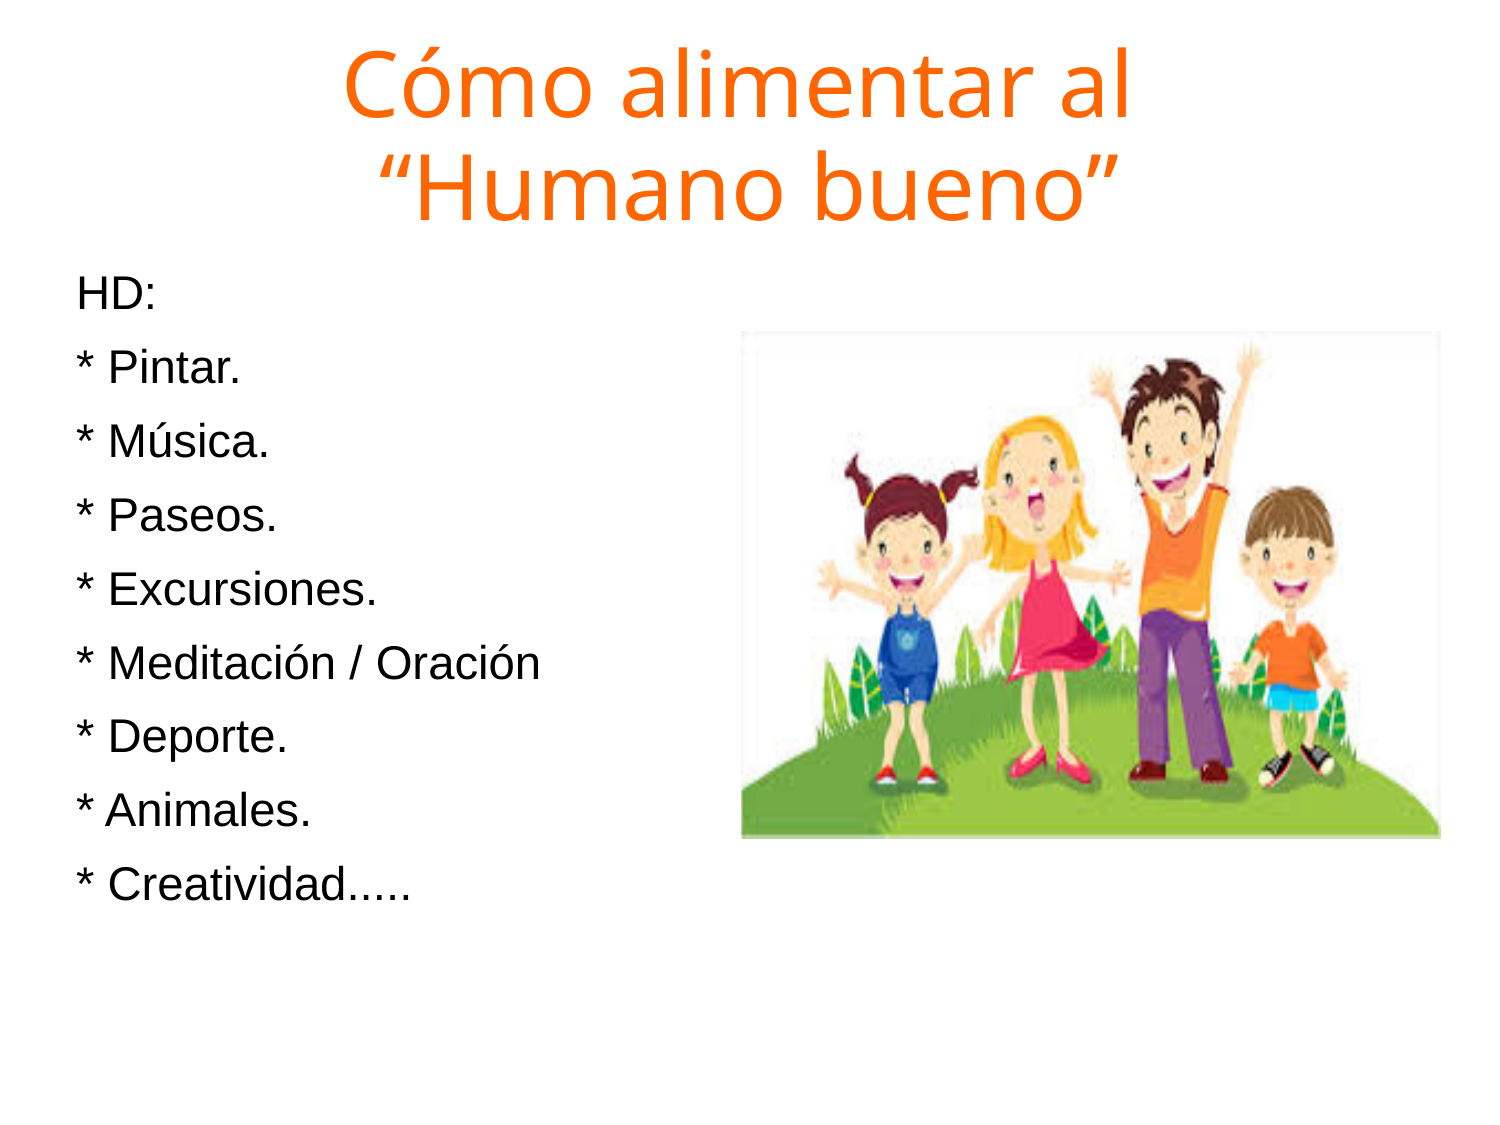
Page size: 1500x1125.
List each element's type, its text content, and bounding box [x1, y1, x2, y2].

title Cómo alimentar al “Humano bueno” [75, 36, 1425, 241]
picture [741, 331, 1441, 839]
list HD: * Pintar. * Música. * Paseos. * Excursiones. * Meditación / Oración * Deporte. * Animales. * Creatividad..... [75, 263, 734, 916]
